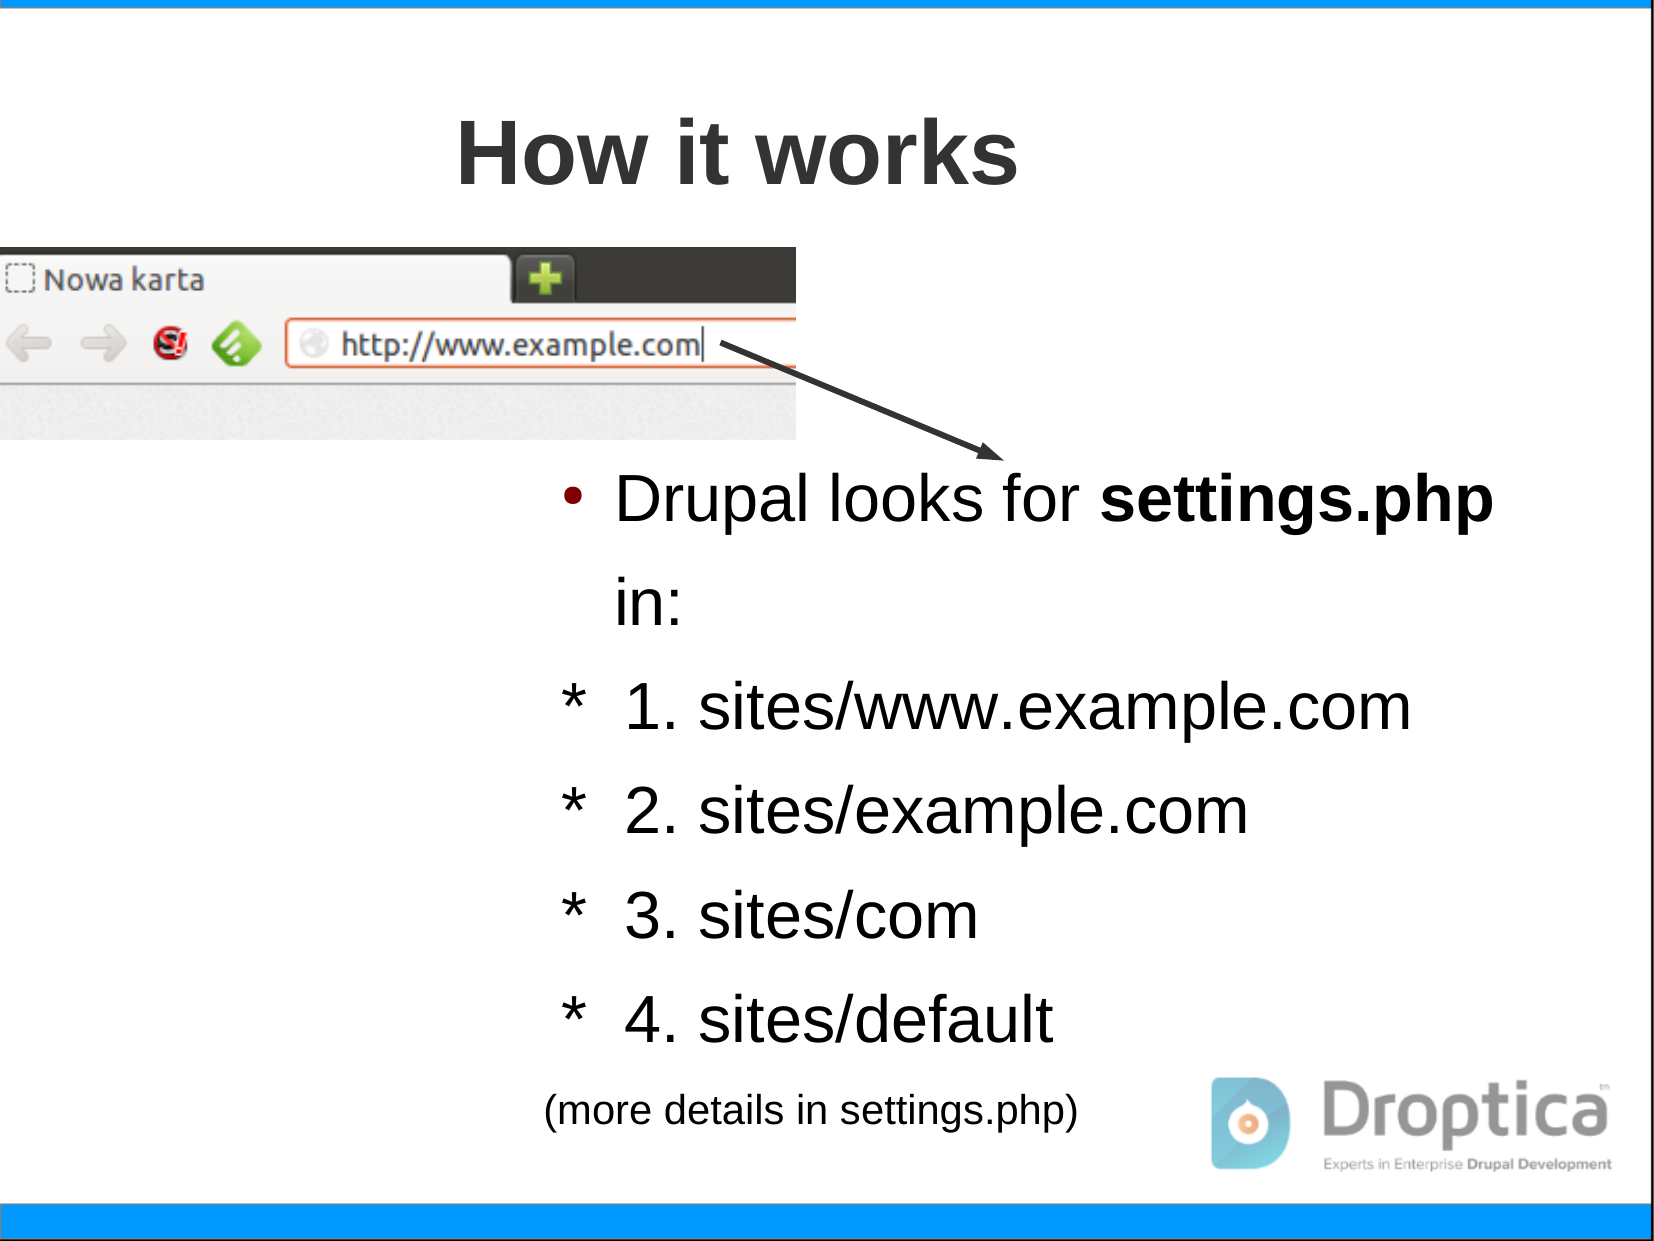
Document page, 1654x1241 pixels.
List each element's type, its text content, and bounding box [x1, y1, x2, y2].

picture [0, 0, 1654, 1241]
title How it works [59, 49, 1418, 257]
list Drupal looks for settings.php in: * 1. sites/www.example.com * 2. sites/example.com * 3. sites/com * 4. sites/default (more details in settings.php) [543, 460, 1571, 1166]
